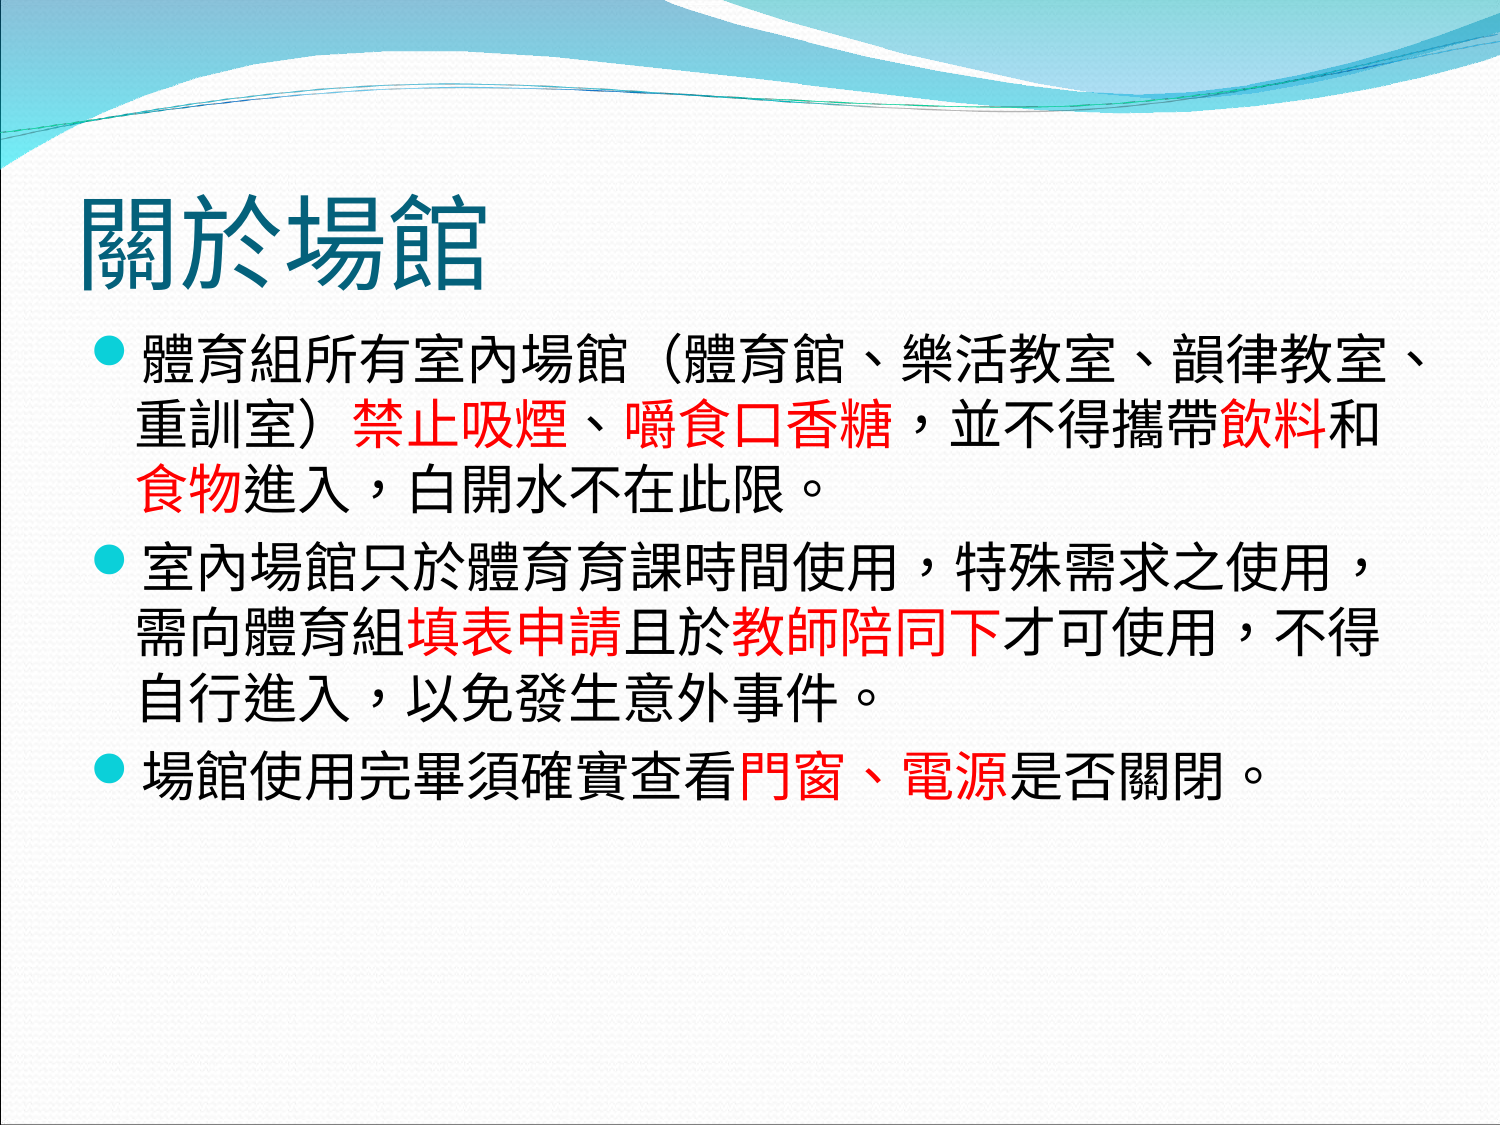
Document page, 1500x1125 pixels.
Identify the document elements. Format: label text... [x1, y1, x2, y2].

list 體育組所有室內場館（體育館、樂活教室、韻律教室、重訓室）禁止吸煙、嚼食口香糖，並不得攜帶飲料和食物進入，白開水不在此限。 室內場館只於體育育課時間使用，特殊需求之使用，需向體育組填表申請且於教師陪同下才可使用，不得自行進入，以免發生意外事件。 場館使用完畢須確實查看門窗、電源是否關閉。 [75, 317, 1426, 1038]
title 關於場館 [75, 115, 1426, 304]
picture [0, 0, 1500, 1125]
